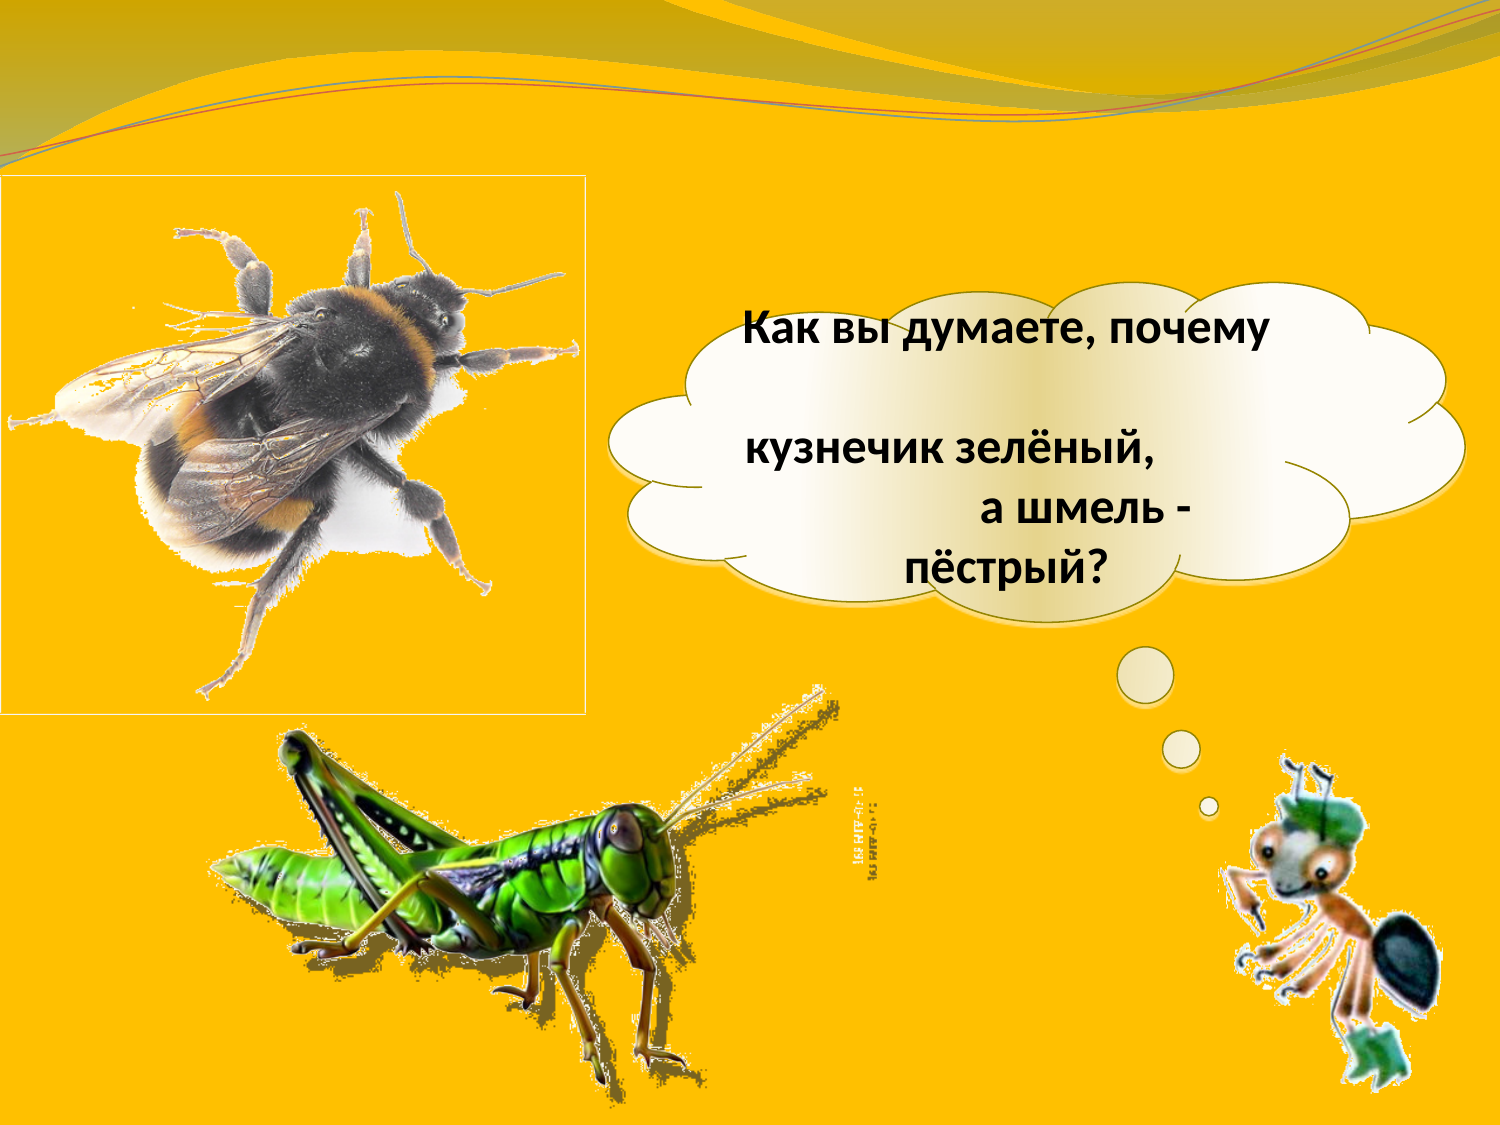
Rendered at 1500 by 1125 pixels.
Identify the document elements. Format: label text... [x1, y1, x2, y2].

picture [0, 175, 863, 1125]
text_box Как вы думаете, почему кузнечик зелёный, а шмель - пёстрый? [1117, 646, 1174, 704]
picture [1218, 749, 1450, 1101]
text_box Как вы думаете, почему кузнечик зелёный, а шмель - пёстрый? [608, 282, 1466, 623]
text_box Как вы думаете, почему кузнечик зелёный, а шмель - пёстрый? [1162, 730, 1201, 769]
